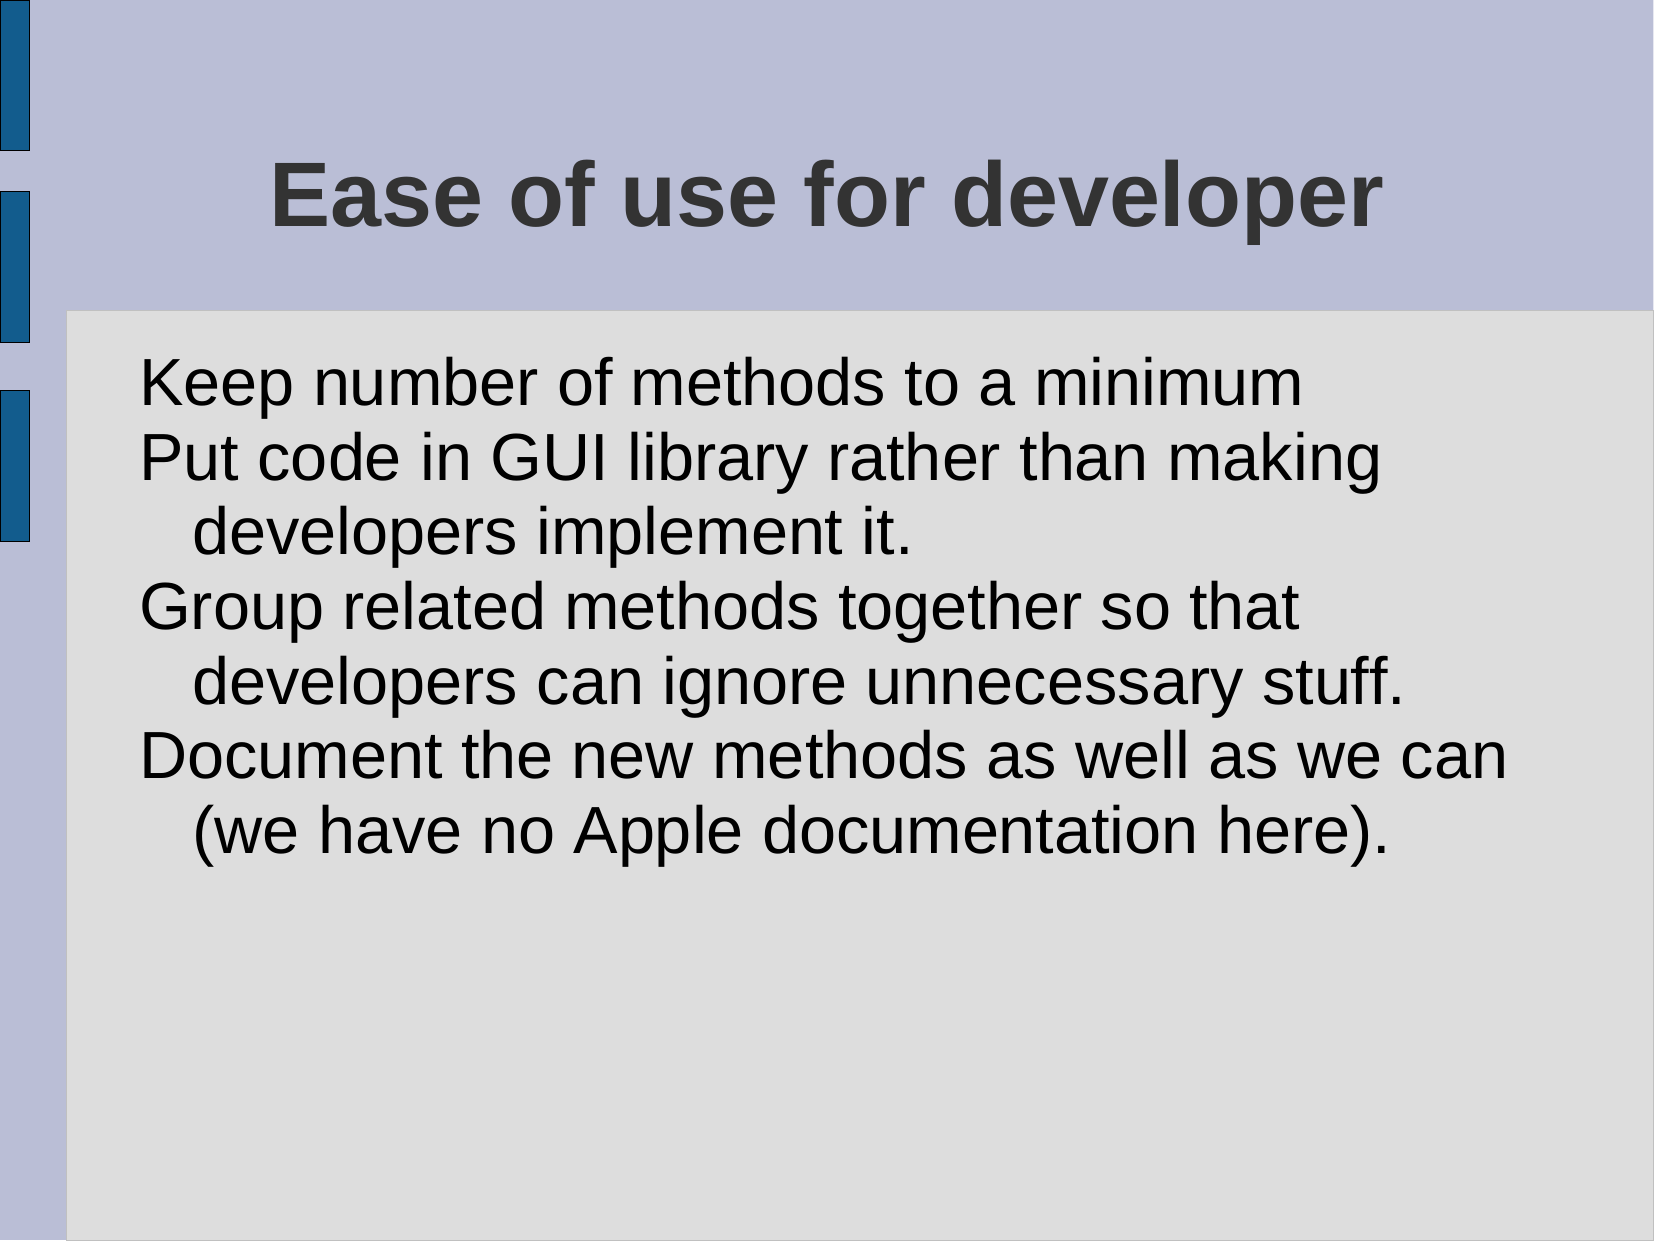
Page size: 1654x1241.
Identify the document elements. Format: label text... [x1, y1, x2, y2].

title Ease of use for developer [121, 98, 1534, 291]
list Keep number of methods to a minimum Put code in GUI library rather than making developers implement it. Group related methods together so that developers can ignore unnecessary stuff. Document the new methods as well as we can (we have no Apple documentation here). [121, 344, 1534, 1112]
